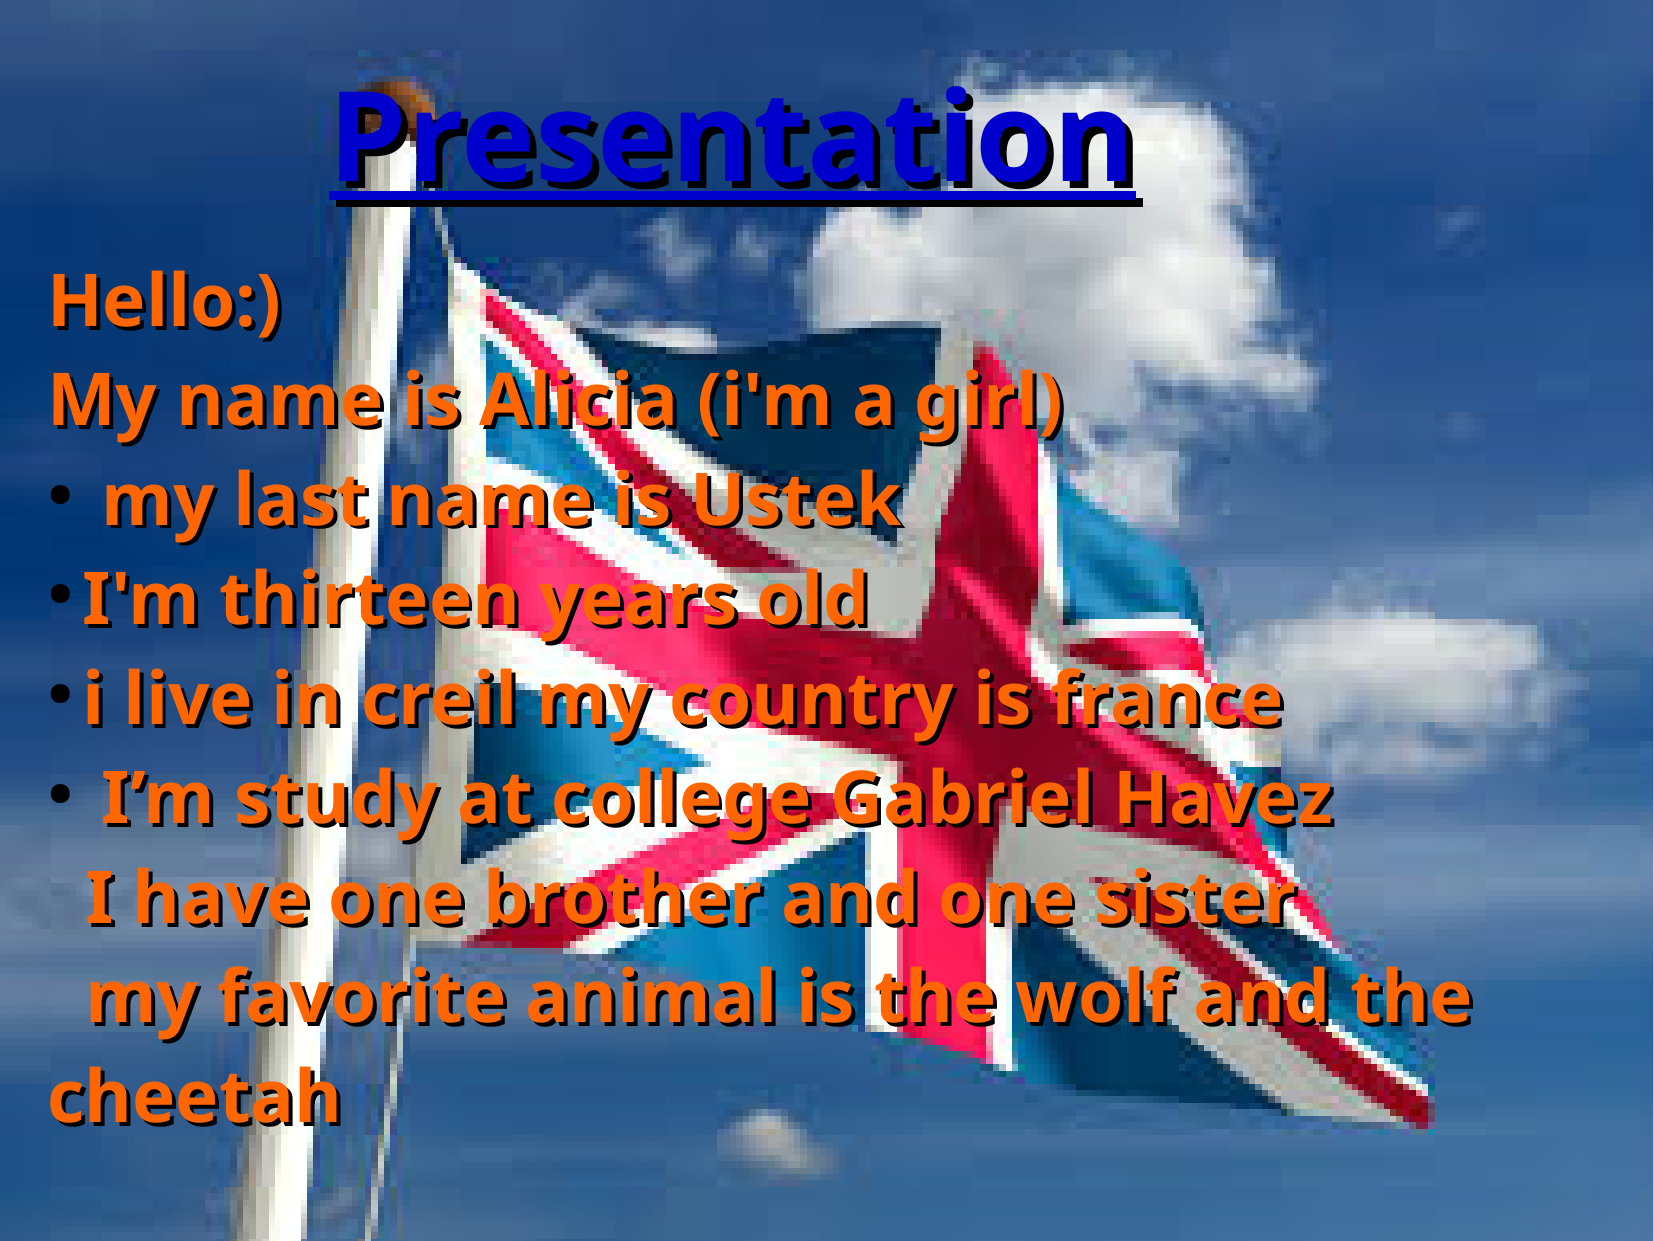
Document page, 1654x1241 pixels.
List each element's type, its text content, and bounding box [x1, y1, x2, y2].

subtitle Hello:) My name is Alicia (i'm a girl) my last name is Ustek I'm thirteen years old i live in creil my country is france I’m study at college Gabriel Havez I have one brother and one sister my favorite animal is the wolf and the cheetah [47, 248, 1536, 1241]
picture [0, 0, 1654, 1241]
title Presentation [0, 29, 1477, 237]
